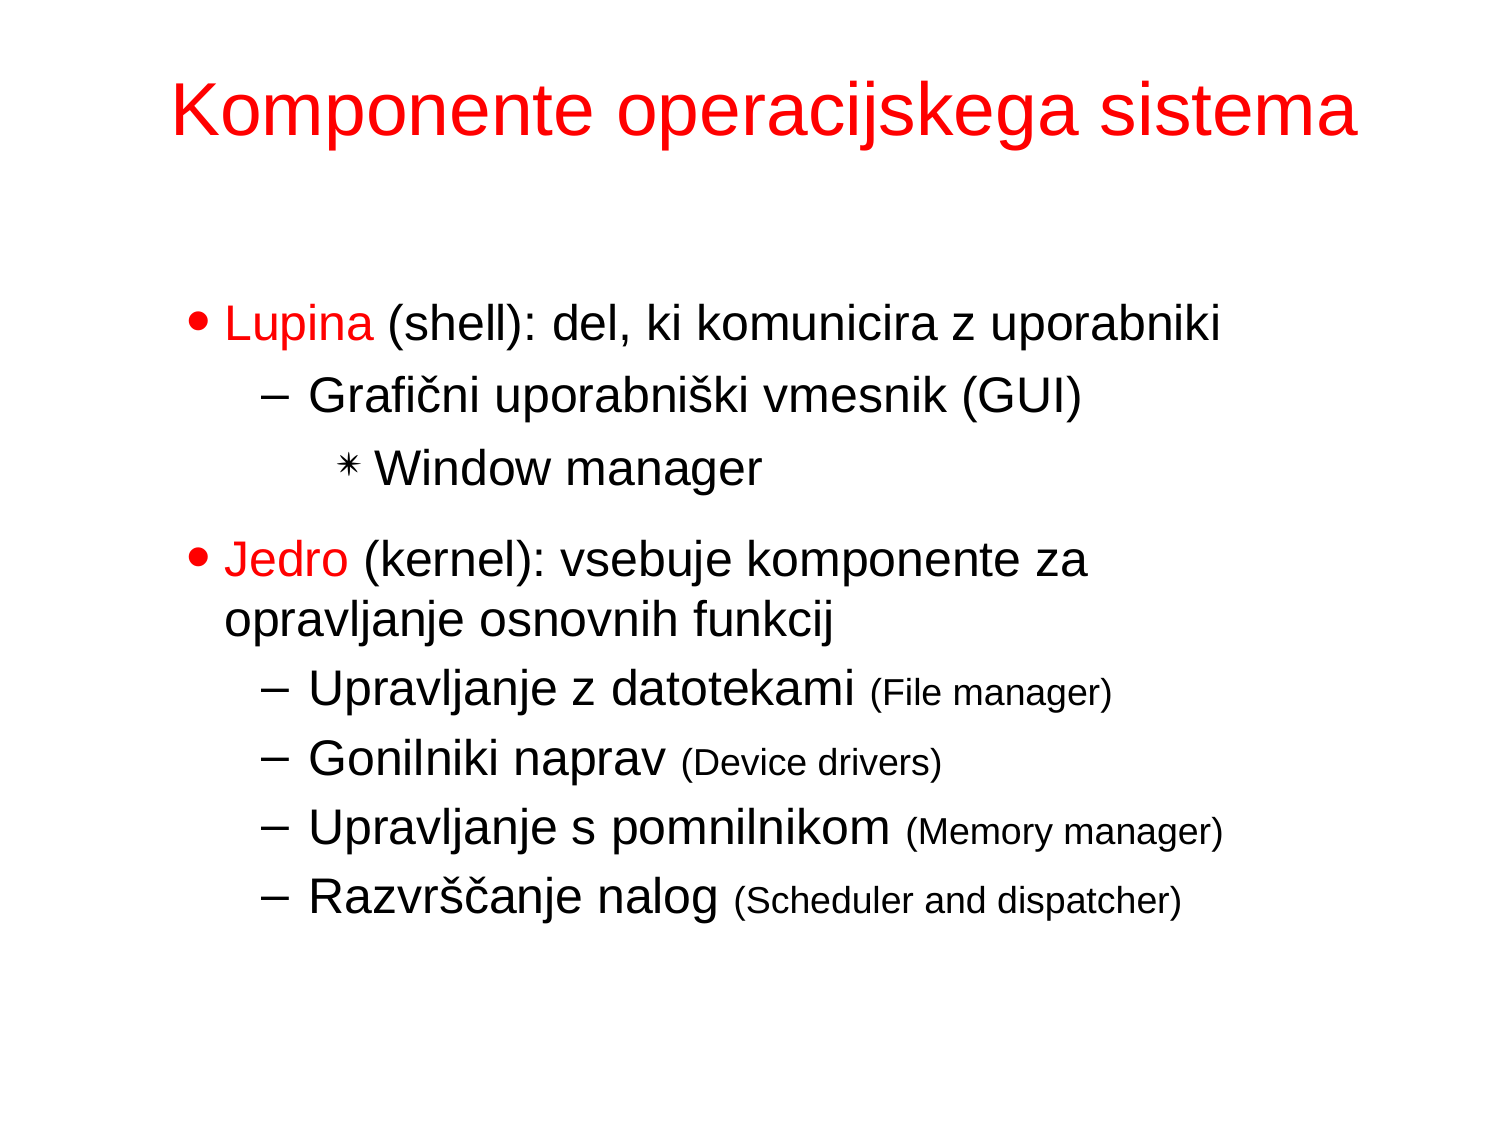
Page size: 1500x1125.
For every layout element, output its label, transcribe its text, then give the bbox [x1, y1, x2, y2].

list Lupina (shell): del, ki komunicira z uporabniki Grafični uporabniški vmesnik (GUI) Window manager Jedro (kernel): vsebuje komponente za opravljanje osnovnih funkcij Upravljanje z datotekami (File manager) Gonilniki naprav (Device drivers) Upravljanje s pomnilnikom (Memory manager) Razvrščanje nalog (Scheduler and dispatcher) [171, 282, 1325, 958]
title Komponente operacijskega sistema [98, 52, 1431, 158]
